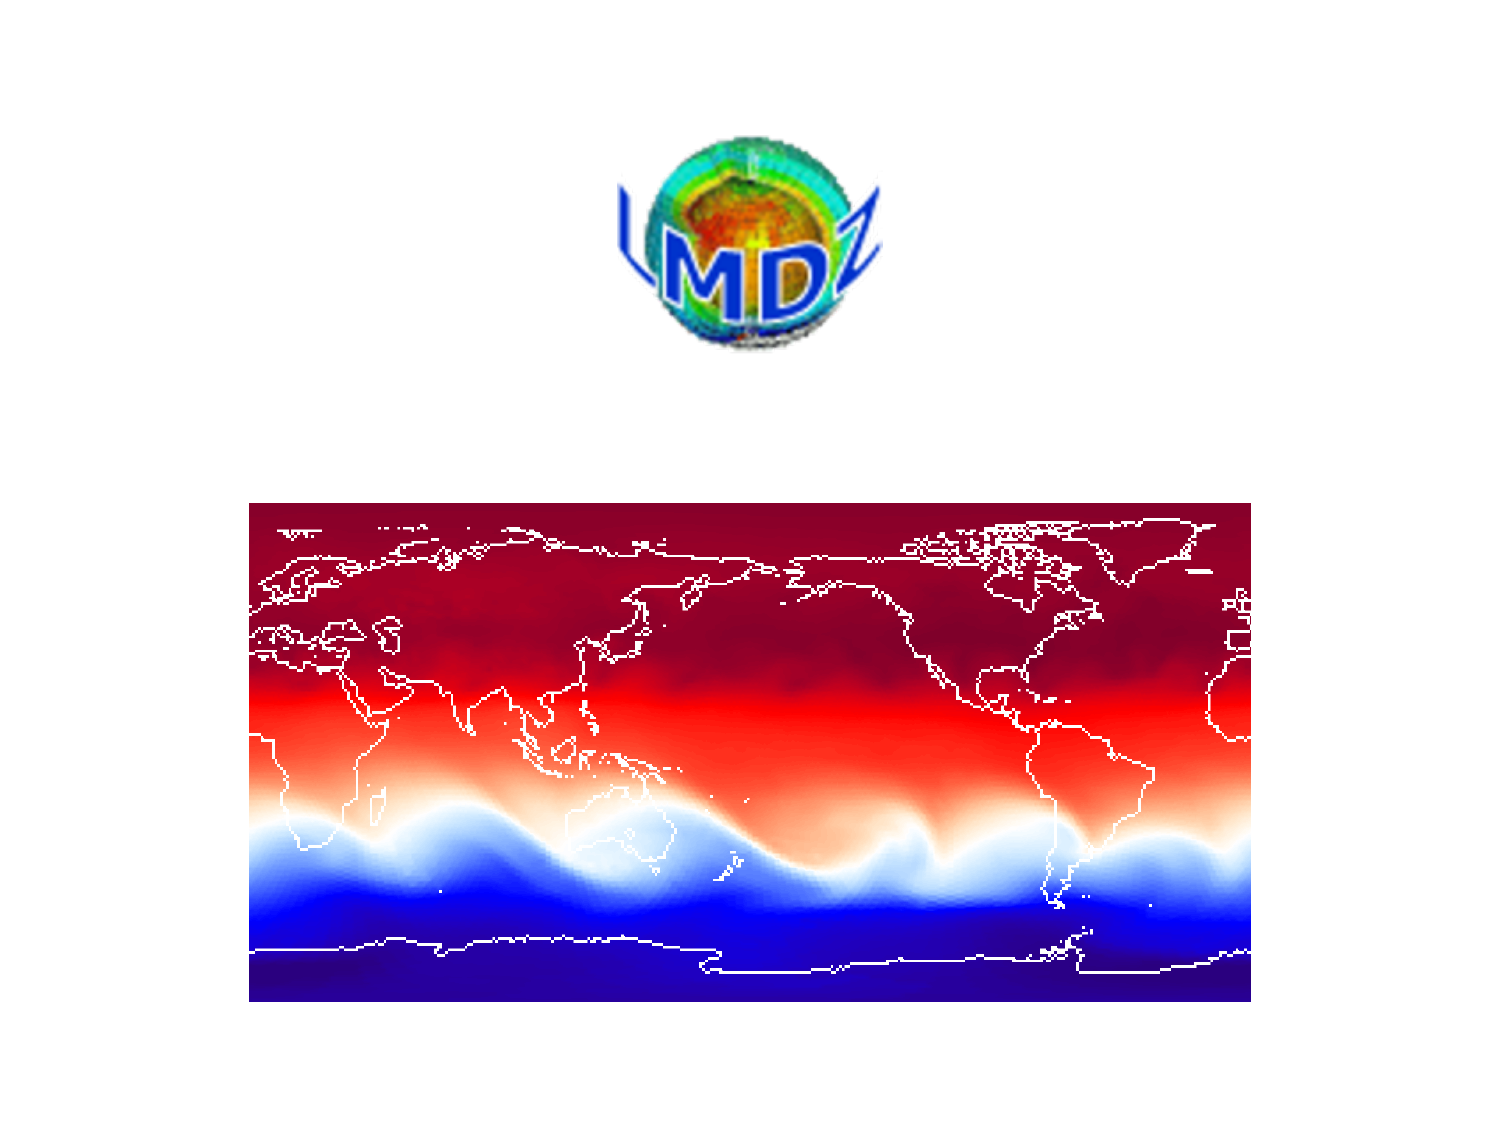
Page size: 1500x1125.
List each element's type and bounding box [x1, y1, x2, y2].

picture [249, 503, 1251, 1002]
picture [617, 134, 883, 355]
